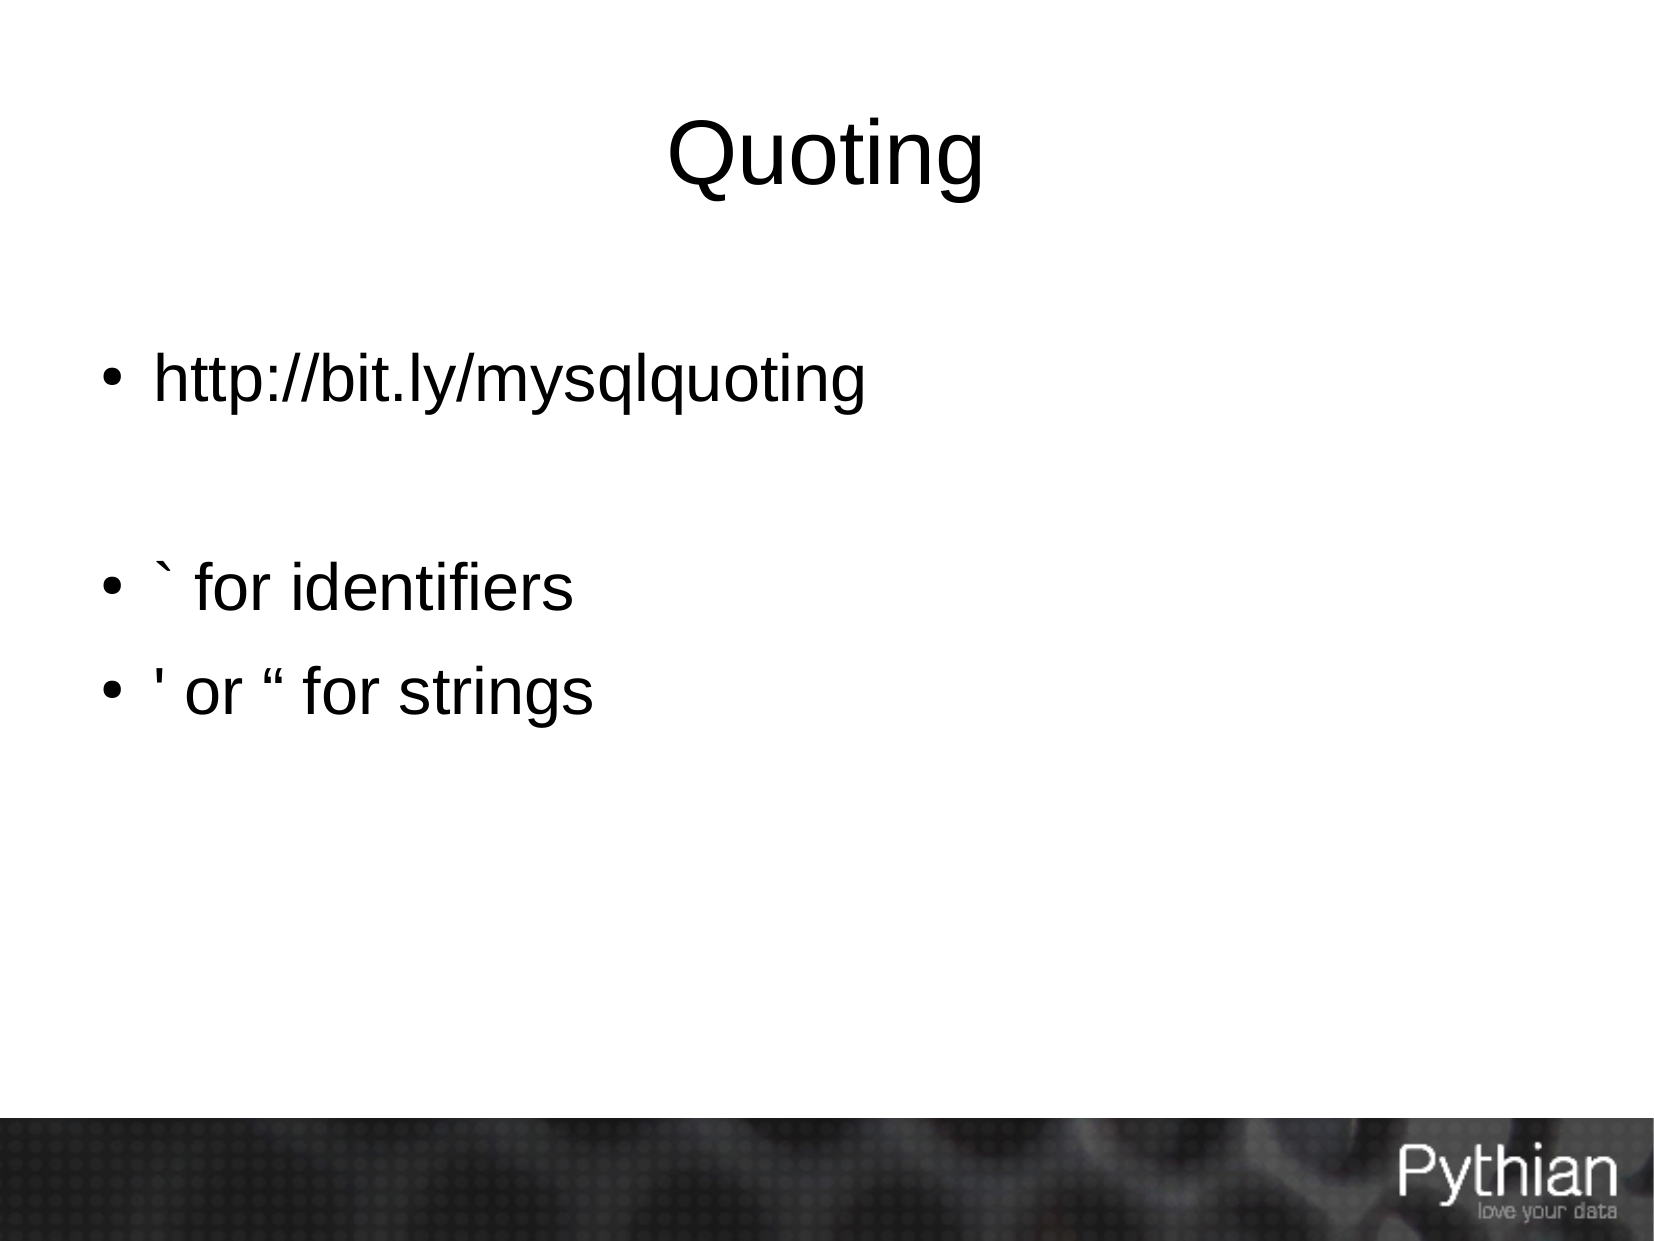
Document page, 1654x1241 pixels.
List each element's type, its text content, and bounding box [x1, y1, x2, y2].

title Quoting [82, 49, 1571, 237]
picture [0, 1118, 1654, 1241]
list http://bit.ly/mysqlquoting ` for identifiers ' or “ for strings [82, 237, 1571, 1041]
